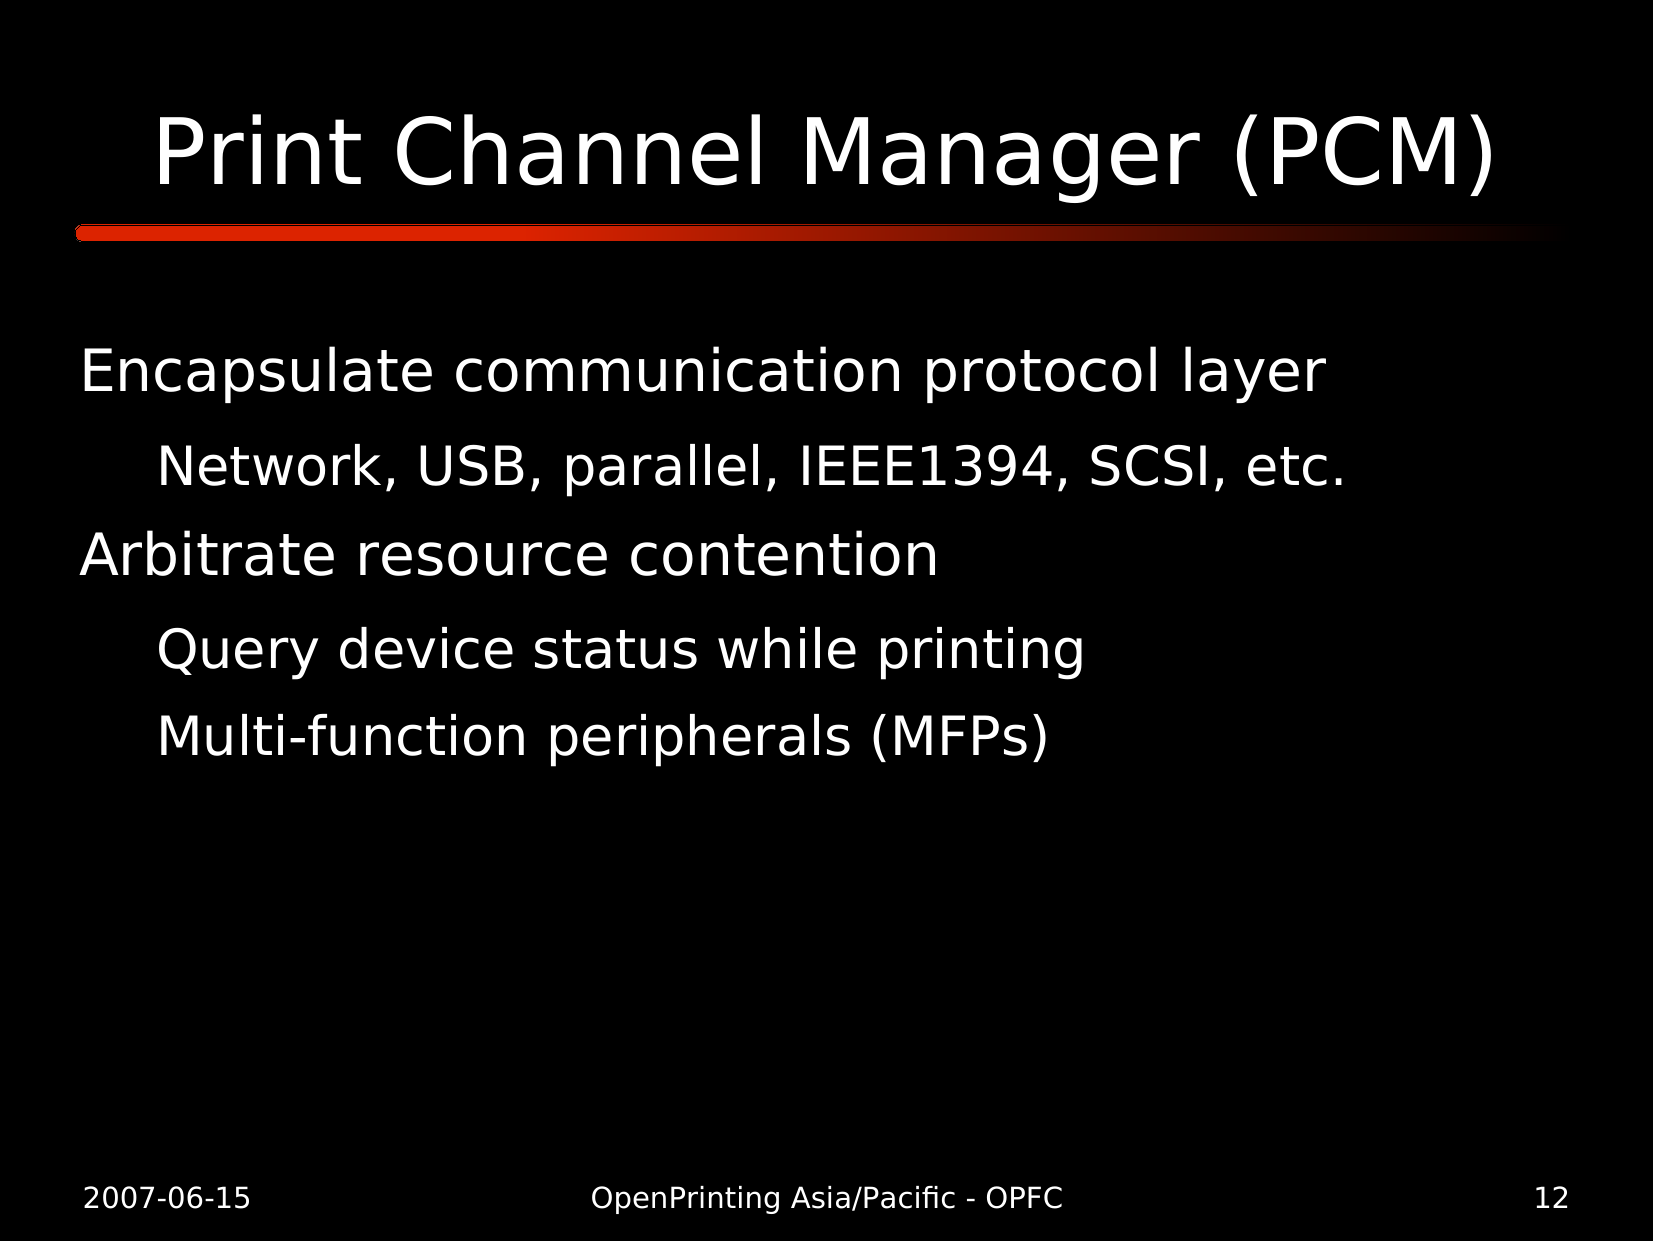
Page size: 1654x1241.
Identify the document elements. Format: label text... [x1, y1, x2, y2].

title Print Channel Manager (PCM) [82, 49, 1571, 257]
list Encapsulate communication protocol layer Network, USB, parallel, IEEE1394, SCSI, etc. Arbitrate resource contention Query device status while printing Multi-function peripherals (MFPs) [61, 337, 1592, 1109]
